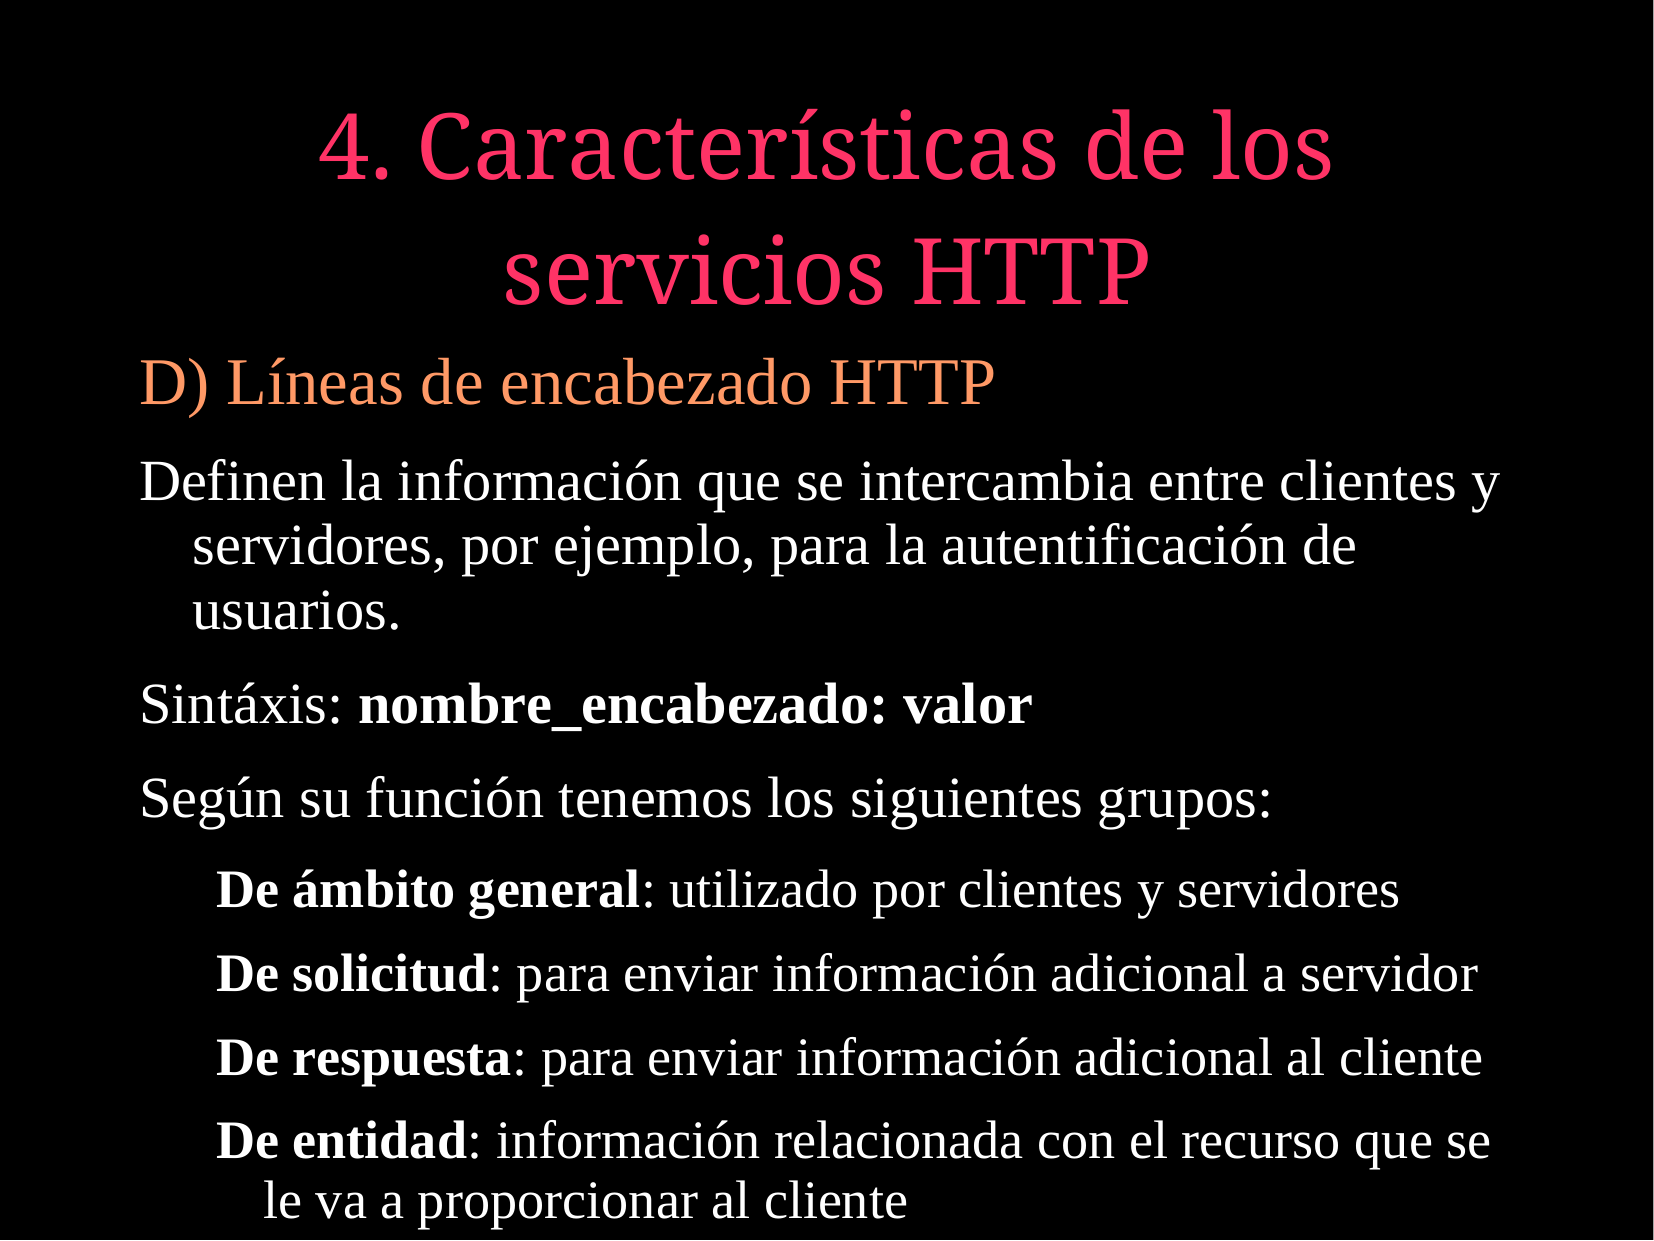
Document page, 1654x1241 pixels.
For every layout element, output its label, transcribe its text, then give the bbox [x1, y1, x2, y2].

title 4. Características de los servicios HTTP [121, 82, 1534, 331]
list D) Líneas de encabezado HTTP Definen la información que se intercambia entre clientes y servidores, por ejemplo, para la autentificación de usuarios. Sintáxis: nombre_encabezado: valor Según su función tenemos los siguientes grupos: De ámbito general: utilizado por clientes y servidores De solicitud: para enviar información adicional a servidor De respuesta: para enviar información adicional al cliente De entidad: información relacionada con el recurso que se le va a proporcionar al cliente [121, 344, 1534, 1241]
